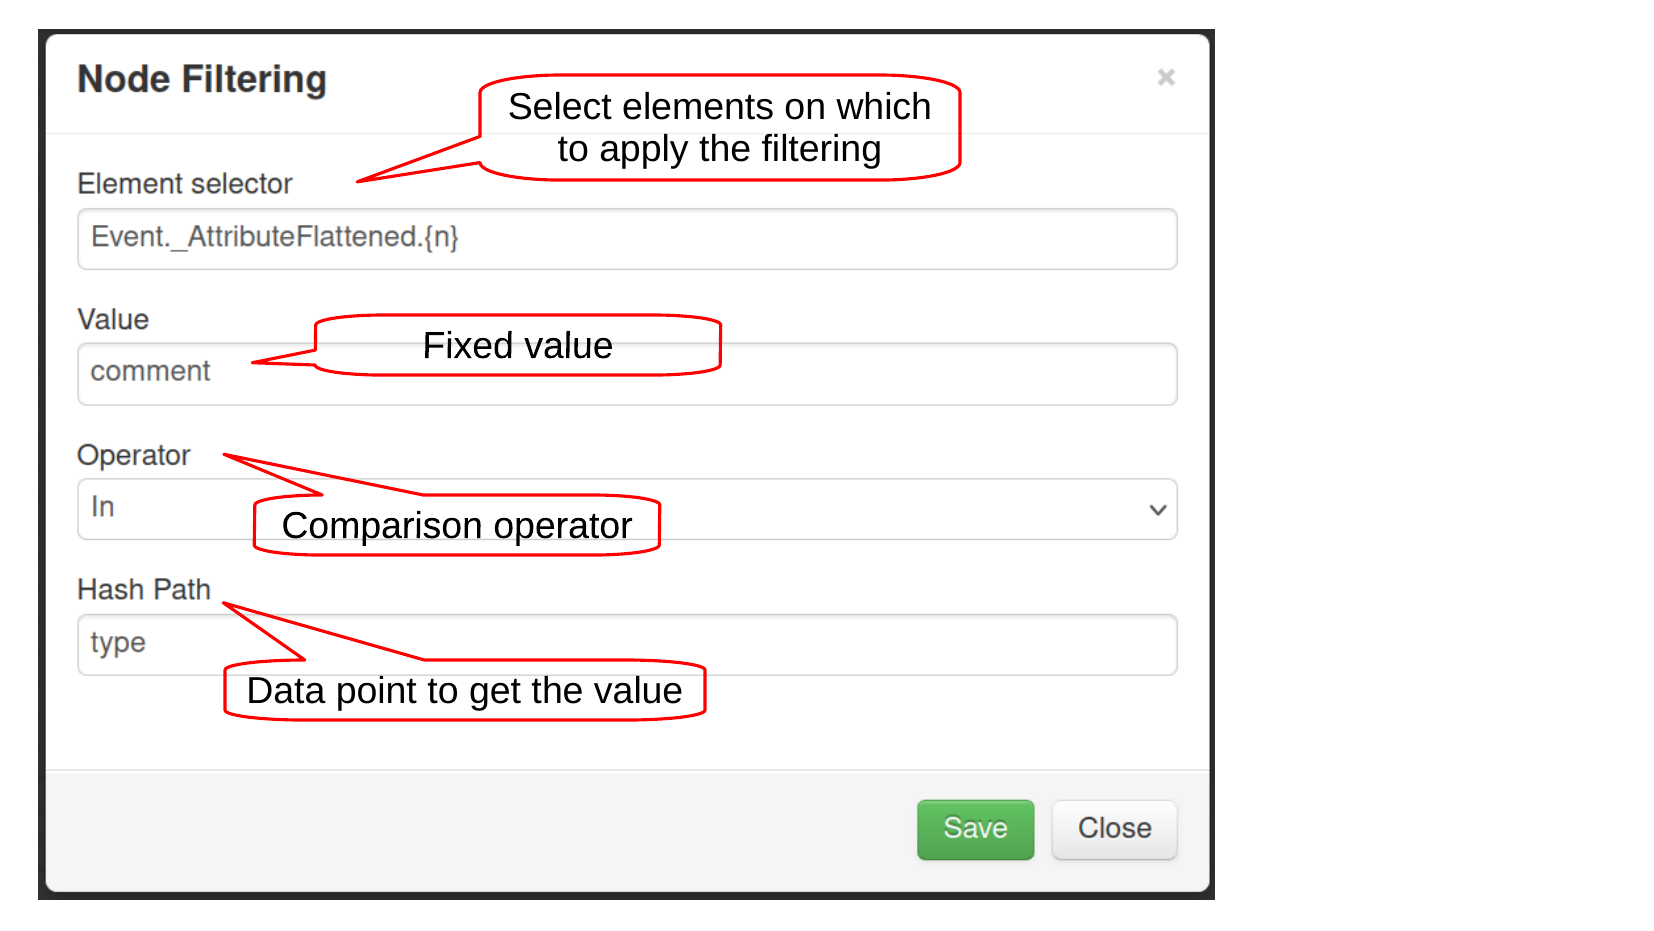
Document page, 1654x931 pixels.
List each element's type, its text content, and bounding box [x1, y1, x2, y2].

text_box Data point to get the value [223, 602, 706, 721]
text_box Comparison operator [223, 454, 660, 556]
text_box Select elements on which to apply the filtering [357, 75, 961, 182]
picture [38, 29, 1216, 901]
text_box Fixed value [252, 315, 721, 376]
